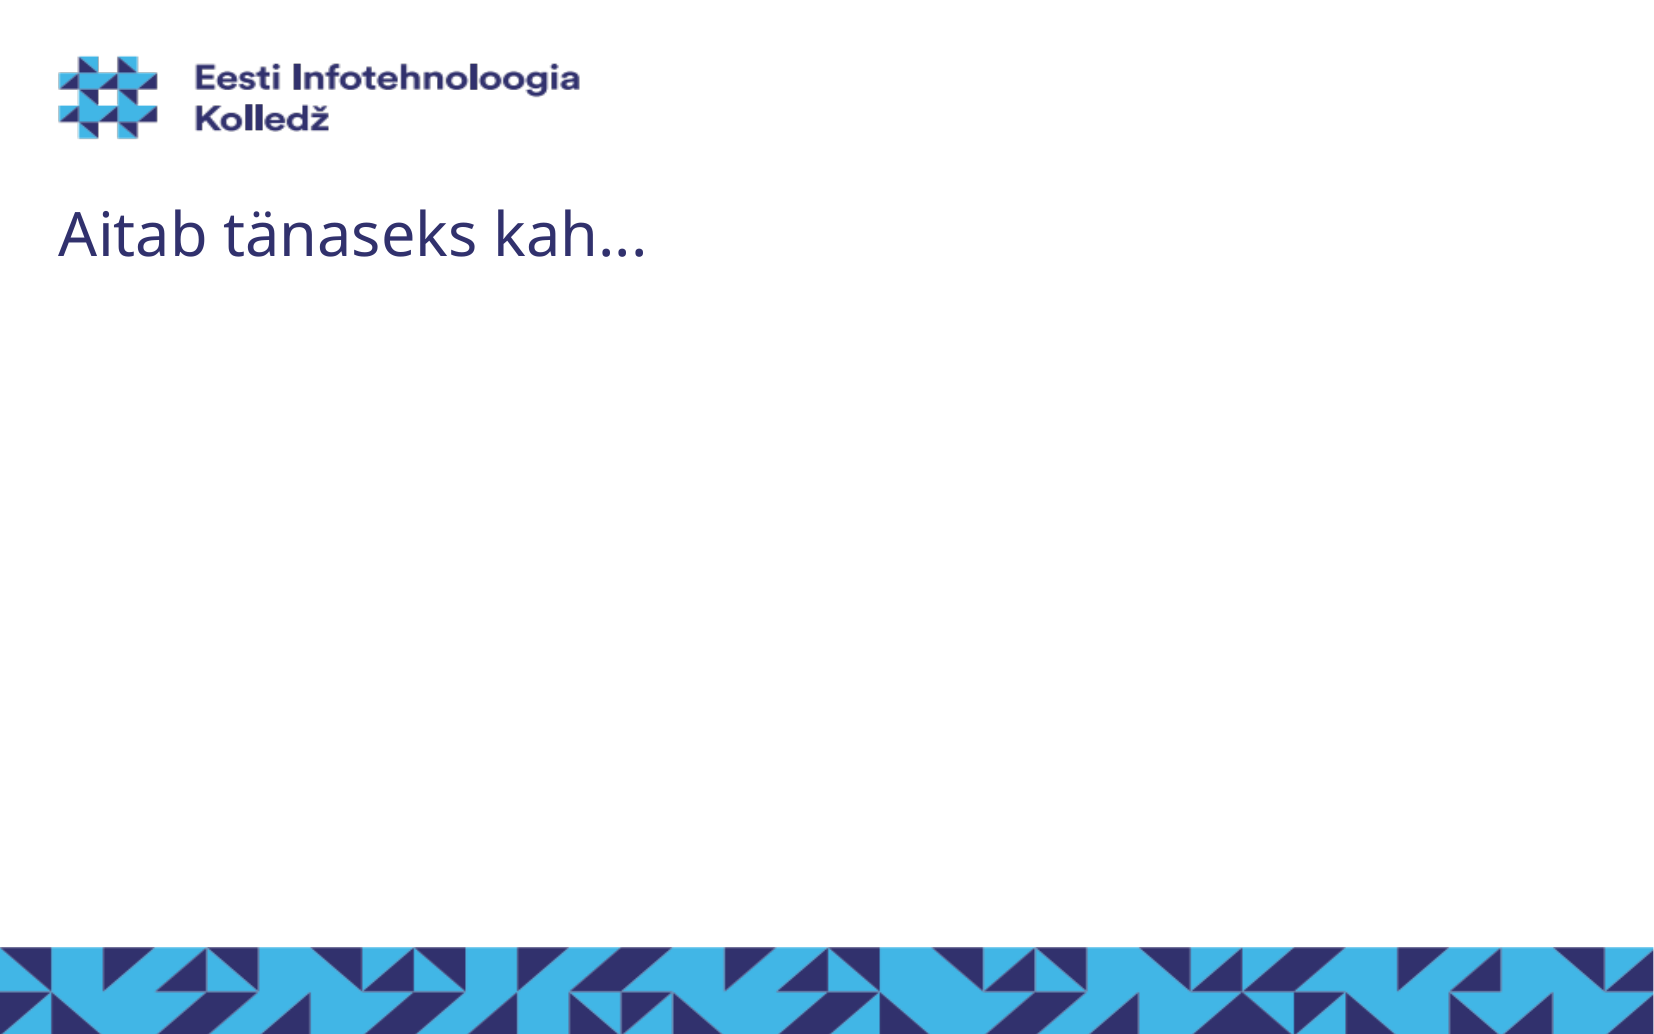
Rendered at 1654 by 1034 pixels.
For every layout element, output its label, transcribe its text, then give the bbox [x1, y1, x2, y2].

title Aitab tänaseks kah... [59, 158, 1489, 308]
